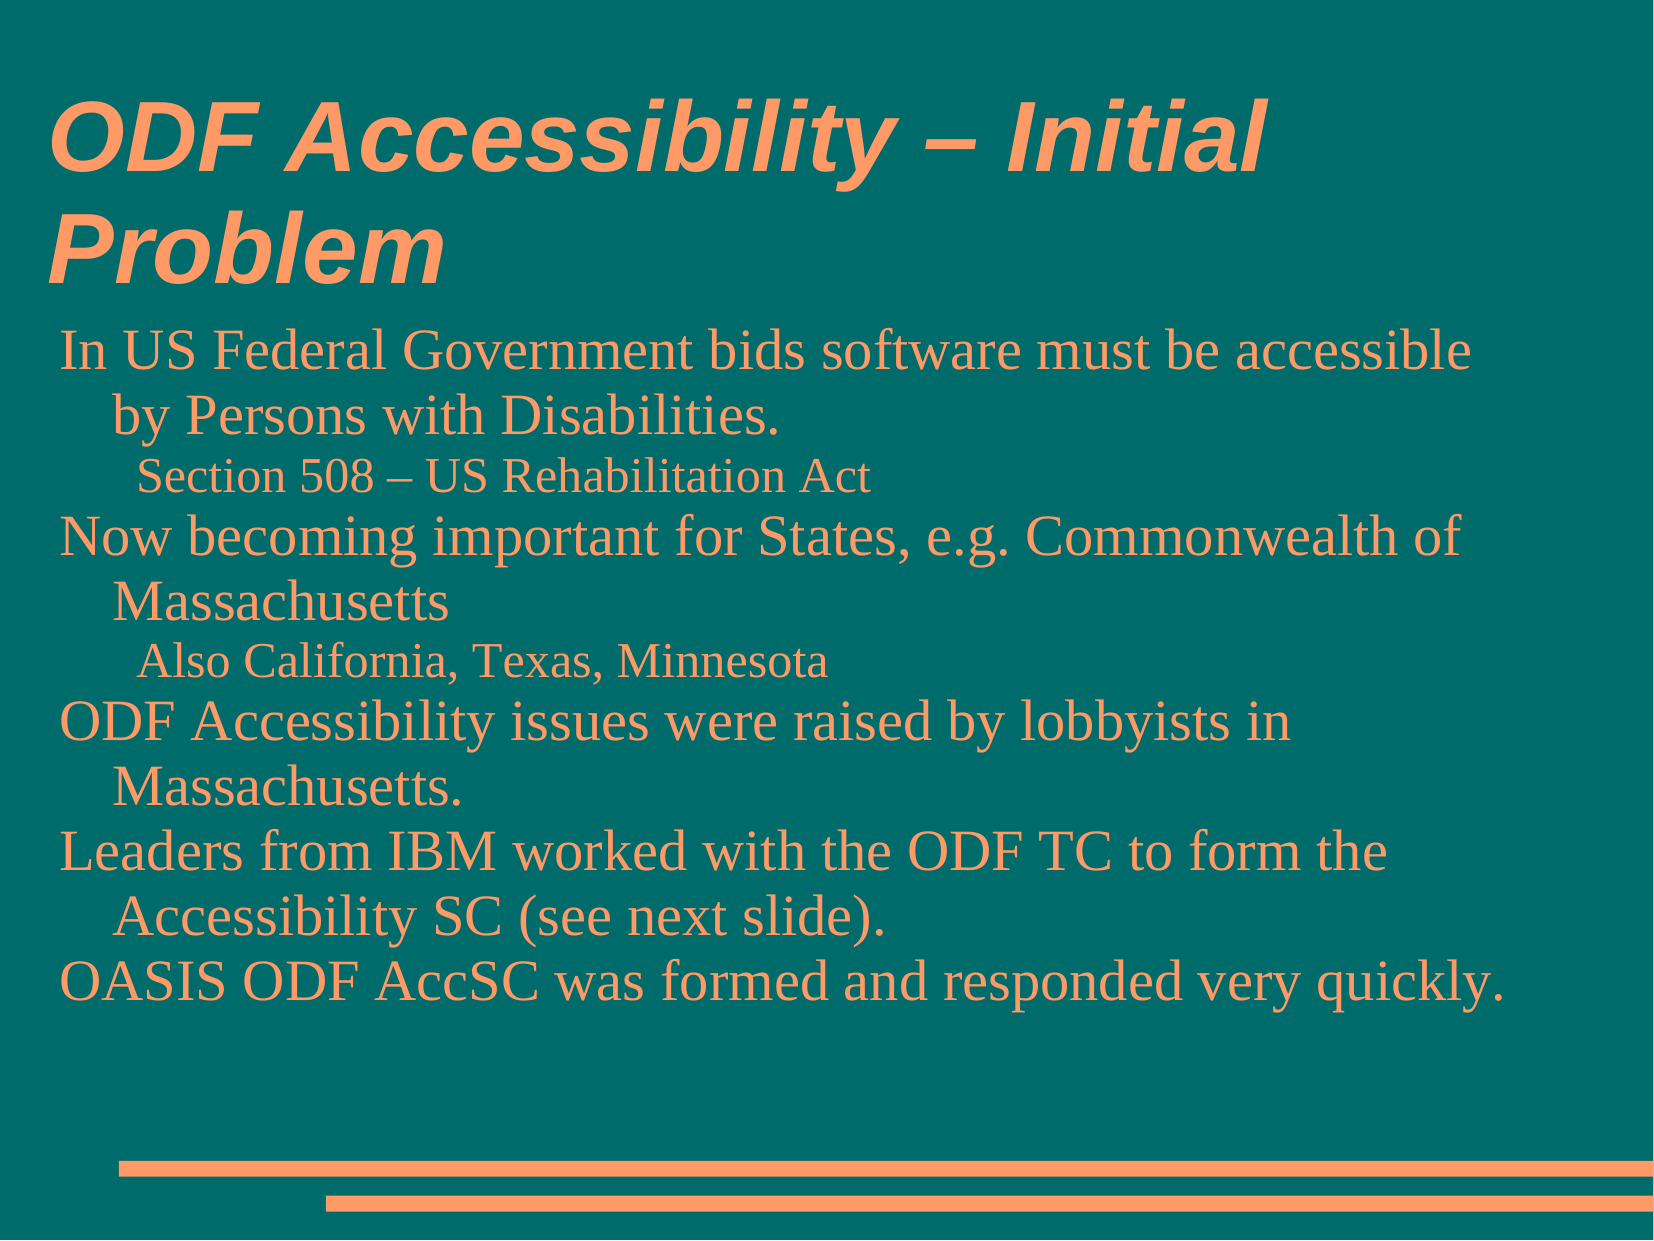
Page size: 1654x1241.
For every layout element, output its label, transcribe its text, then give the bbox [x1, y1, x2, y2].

title ODF Accessibility – Initial Problem [47, 80, 1605, 305]
list In US Federal Government bids software must be accessible by Persons with Disabilities. Section 508 – US Rehabilitation Act Now becoming important for States, e.g. Commonwealth of Massachusetts Also California, Texas, Minnesota ODF Accessibility issues were raised by lobbyists in Massachusetts. Leaders from IBM worked with the ODF TC to form the Accessibility SC (see next slide). OASIS ODF AccSC was formed and responded very quickly. [41, 317, 1538, 1163]
